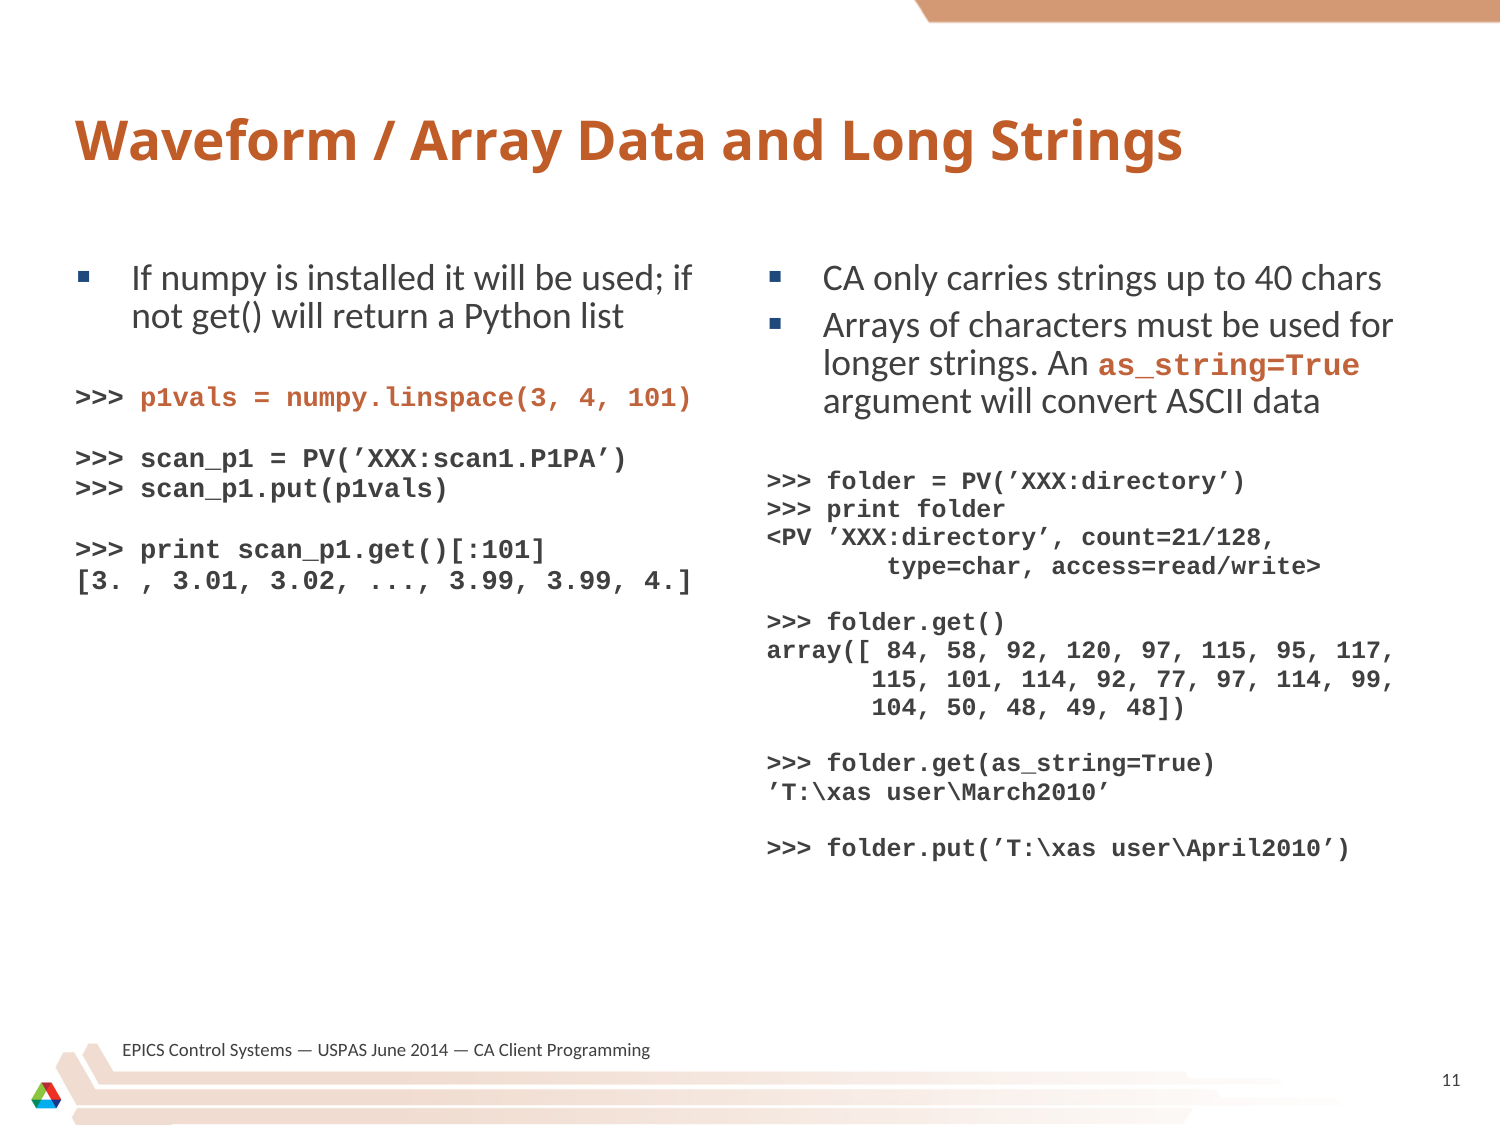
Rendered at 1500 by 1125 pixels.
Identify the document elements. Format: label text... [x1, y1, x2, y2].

title Waveform / Array Data and Long Strings [75, 45, 1426, 233]
picture [0, 1037, 1500, 1125]
list CA only carries strings up to 40 chars Arrays of characters must be used for longer strings. An as_string=True argument will convert ASCII data >>> folder = PV(’XXX:directory’) >>> print folder <PV ’XXX:directory’, count=21/128, type=char, access=read/write> >>> folder.get() array([ 84, 58, 92, 120, 97, 115, 95, 117, 115, 101, 114, 92, 77, 97, 114, 99, 104, 50, 48, 49, 48]) >>> folder.get(as_string=True) ’T:\xas user\March2010’ >>> folder.put(’T:\xas user\April2010’) [766, 262, 1426, 916]
picture [0, 0, 1500, 24]
list If numpy is installed it will be used; if not get() will return a Python list >>> p1vals = numpy.linspace(3, 4, 101) >>> scan_p1 = PV(’XXX:scan1.P1PA’) >>> scan_p1.put(p1vals) >>> print scan_p1.get()[:101] [3. , 3.01, 3.02, ..., 3.99, 3.99, 4.] [75, 262, 734, 916]
